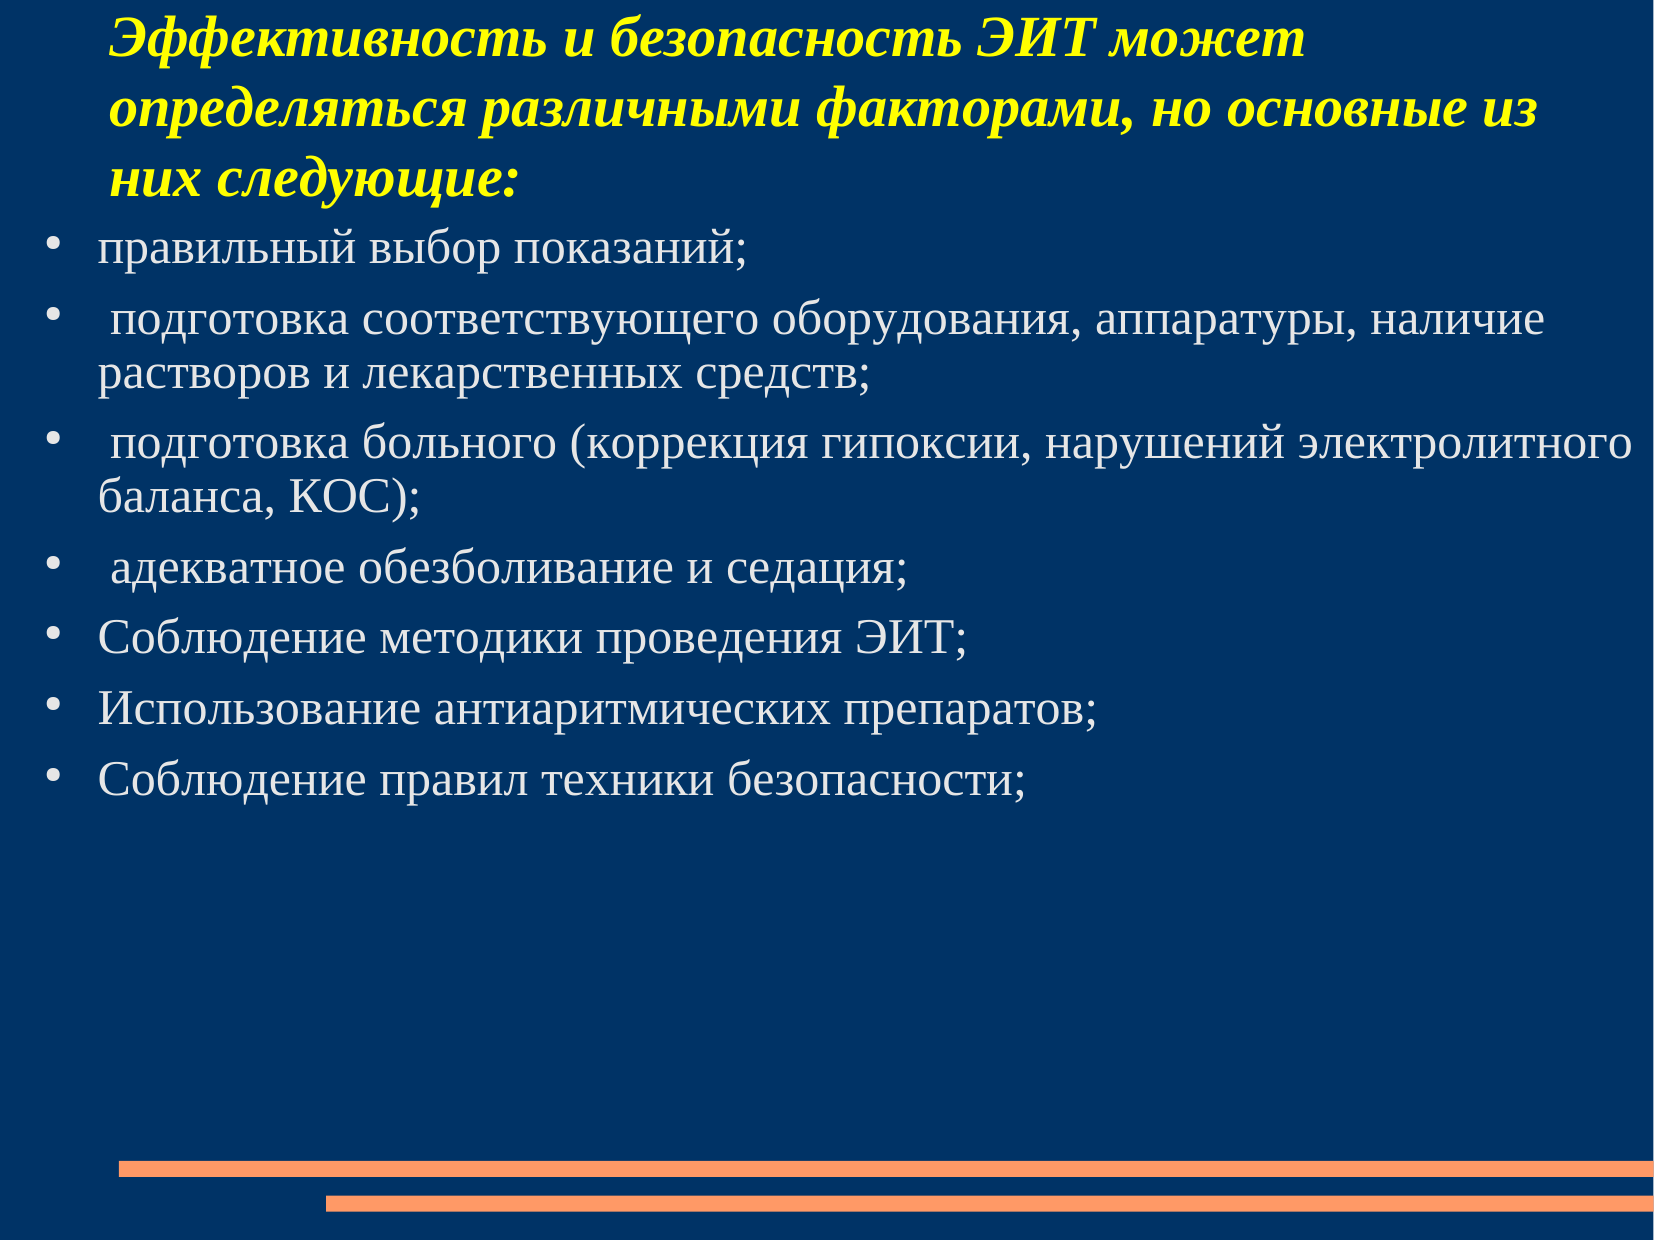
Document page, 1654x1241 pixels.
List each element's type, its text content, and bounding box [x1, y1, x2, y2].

list правильный выбор показаний; подготовка соответствующего оборудования, аппаратуры, наличие растворов и лекарственных средств; подготовка больного (коррекция гипоксии, нарушений электролитного баланса, КОС); адекватное обезболивание и седация; Соблюдение методики проведения ЭИТ; Использование антиаритмических препаратов; Соблюдение правил техники безопасности; [11, 212, 1654, 1241]
title Эффективность и безопасность ЭИТ может определяться различными факторами, но основные из них следующие: [94, 0, 1583, 207]
